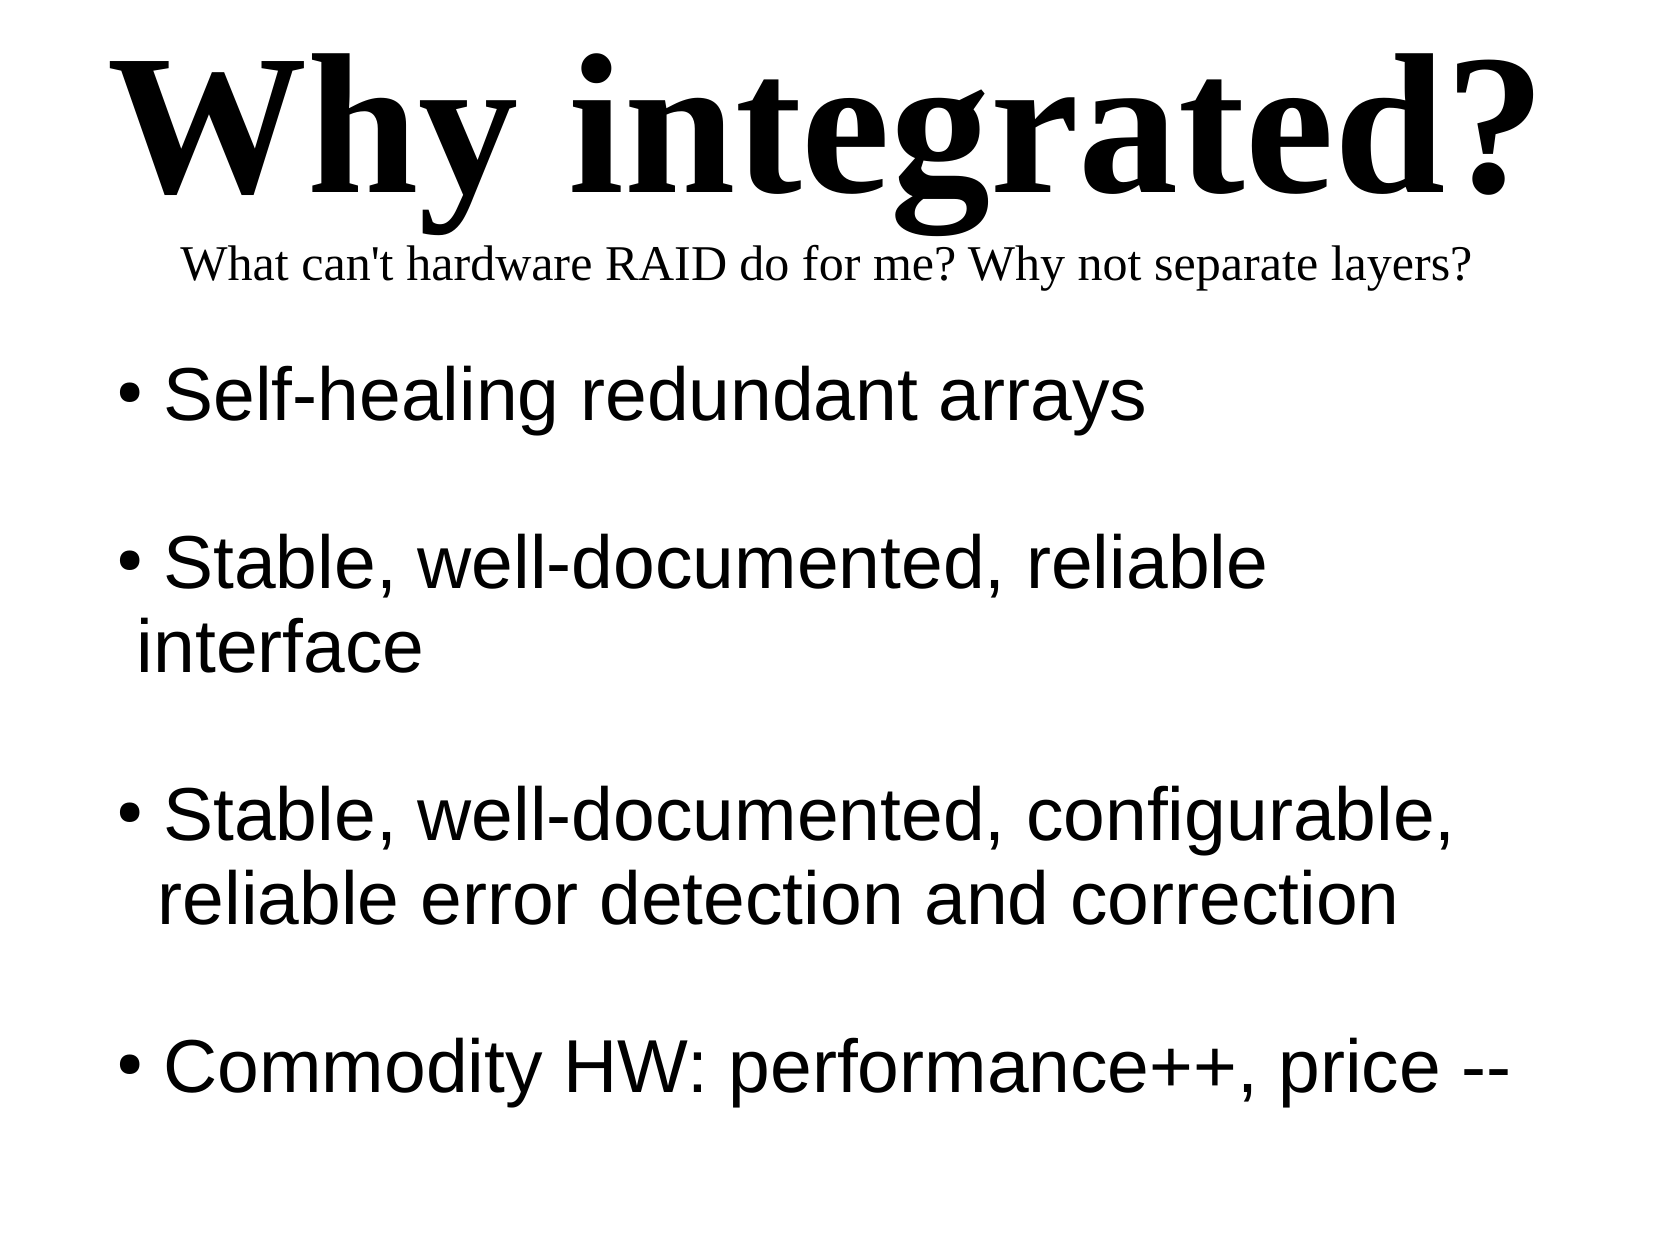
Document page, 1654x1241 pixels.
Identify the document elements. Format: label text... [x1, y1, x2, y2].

table_header Self-healing redundant arrays Stable, well-documented, reliable interface Stable, well-documented, configurable, reliable error detection and correction Commodity HW: performance++, price -- [101, 345, 1601, 1215]
title Why integrated? What can't hardware RAID do for me? Why not separate layers? [82, 14, 1571, 292]
